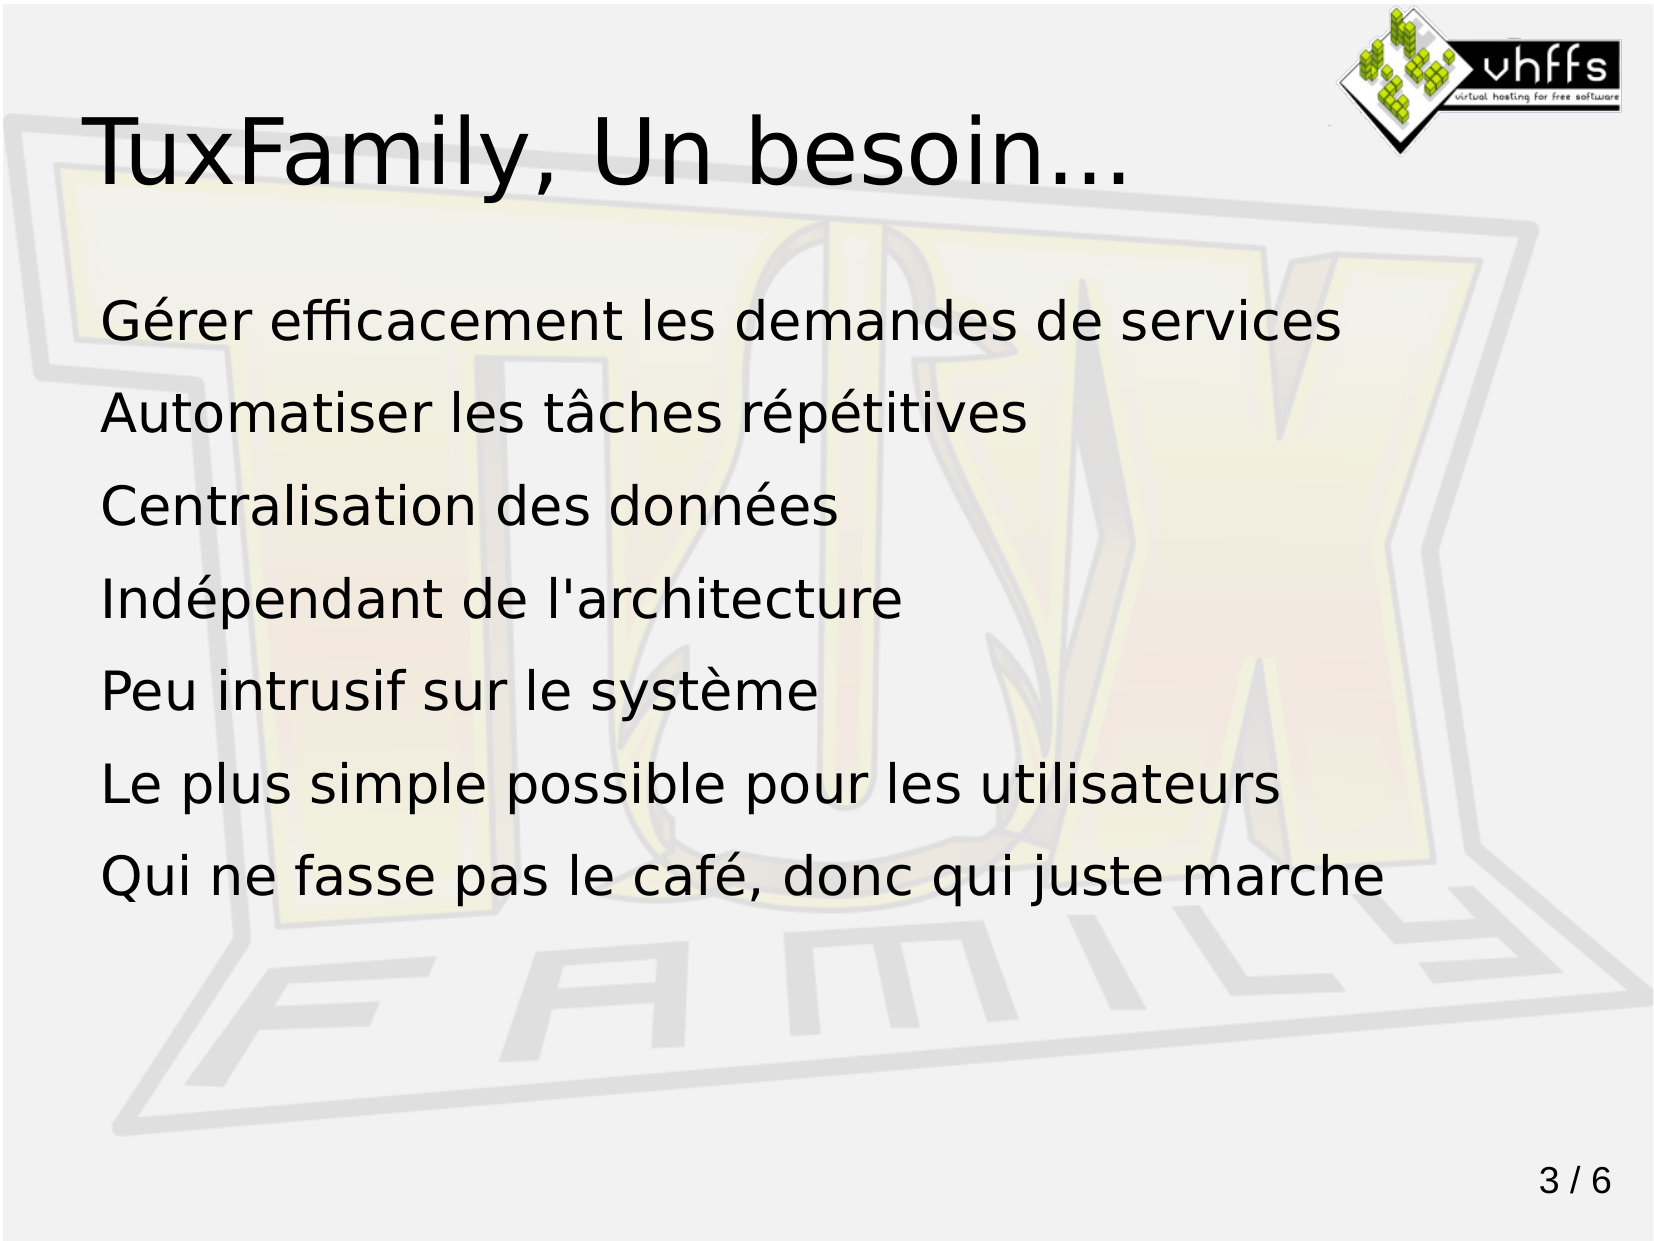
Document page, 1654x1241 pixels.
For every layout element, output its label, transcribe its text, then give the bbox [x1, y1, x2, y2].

title TuxFamily, Un besoin... [82, 49, 1571, 257]
list Gérer efficacement les demandes de services Automatiser les tâches répétitives Centralisation des données Indépendant de l'architecture Peu intrusif sur le système Le plus simple possible pour les utilisateurs Qui ne fasse pas le café, donc qui juste marche [82, 290, 1571, 1094]
text_box <numéro> / 6 [1328, 1151, 1627, 1225]
picture [3, 0, 1654, 1241]
